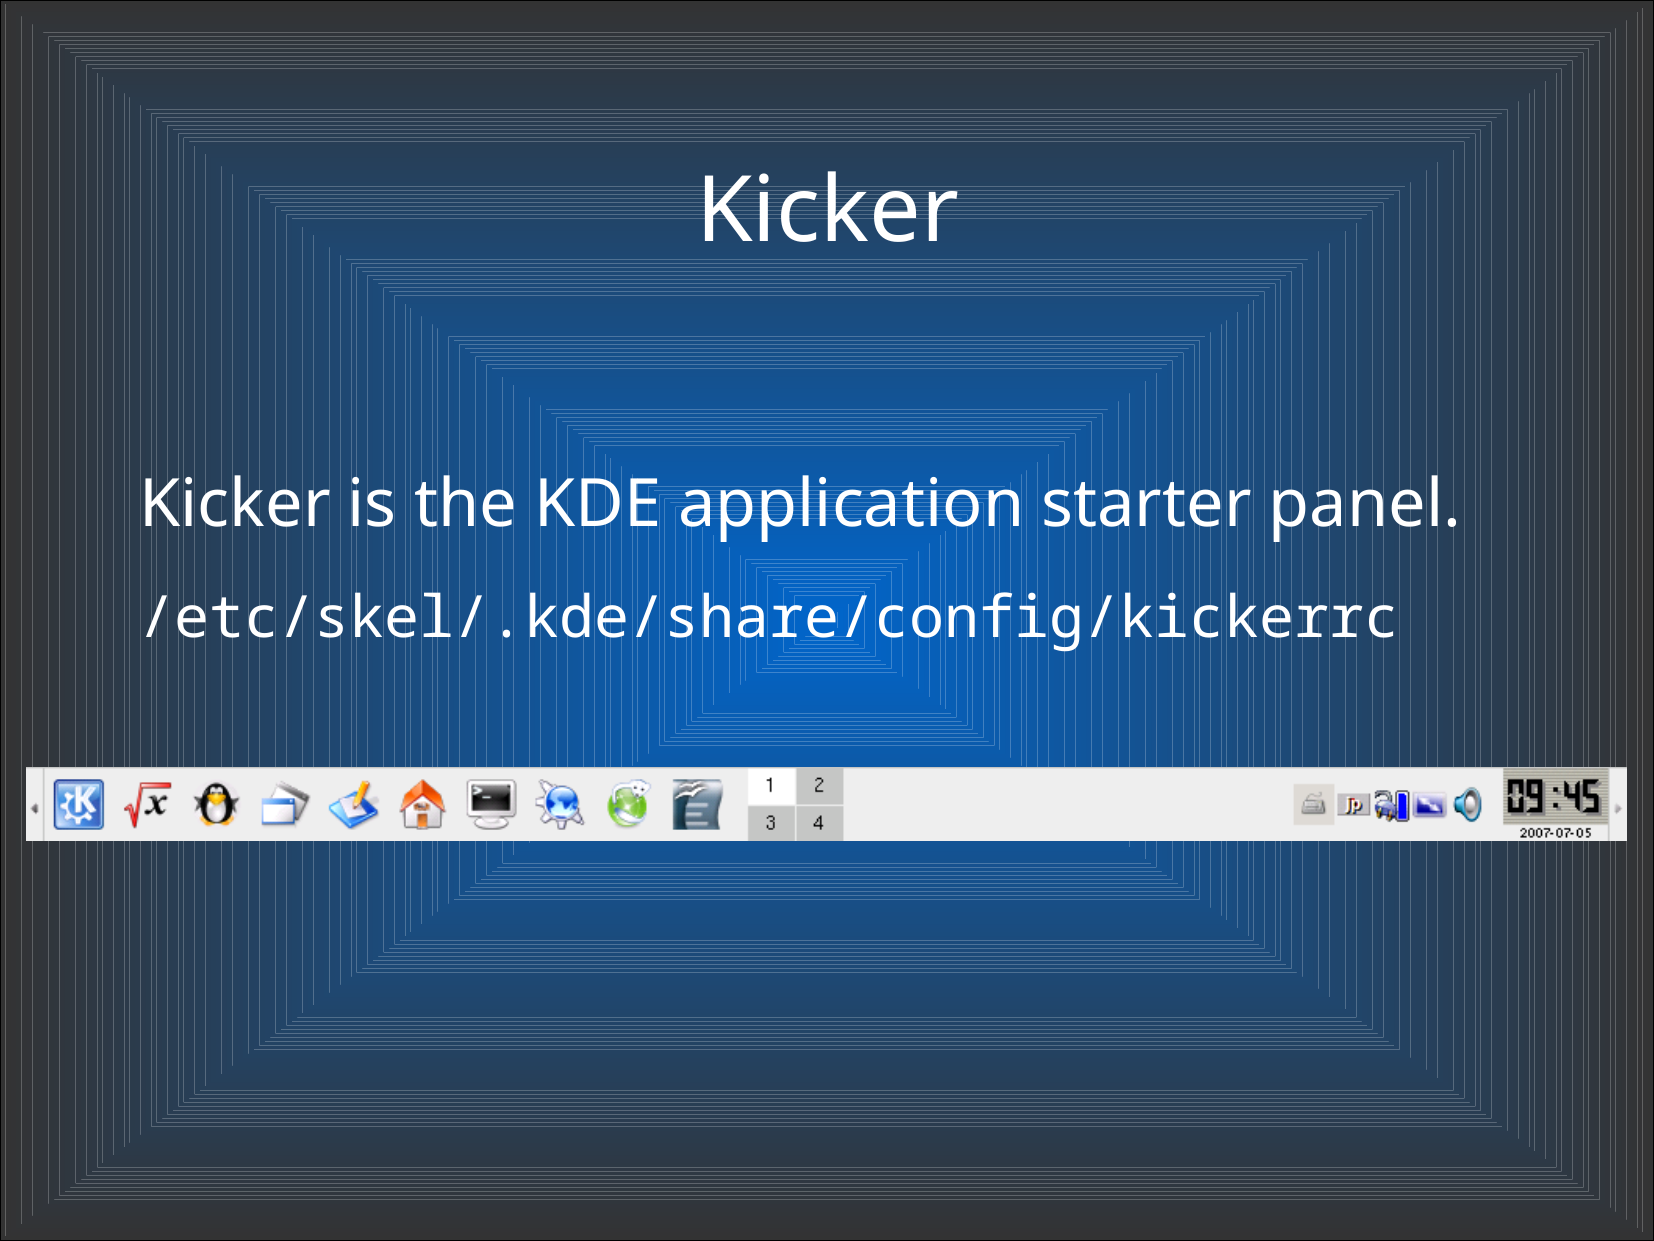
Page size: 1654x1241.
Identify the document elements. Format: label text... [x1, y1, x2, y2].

picture [26, 767, 1627, 841]
list Kicker is the KDE application starter panel. /etc/skel/.kde/share/config/kickerrc [121, 454, 1534, 767]
title Kicker [121, 102, 1534, 311]
list Kicker is the KDE application starter panel. /etc/skel/.kde/share/config/kickerrc [121, 841, 1534, 1127]
